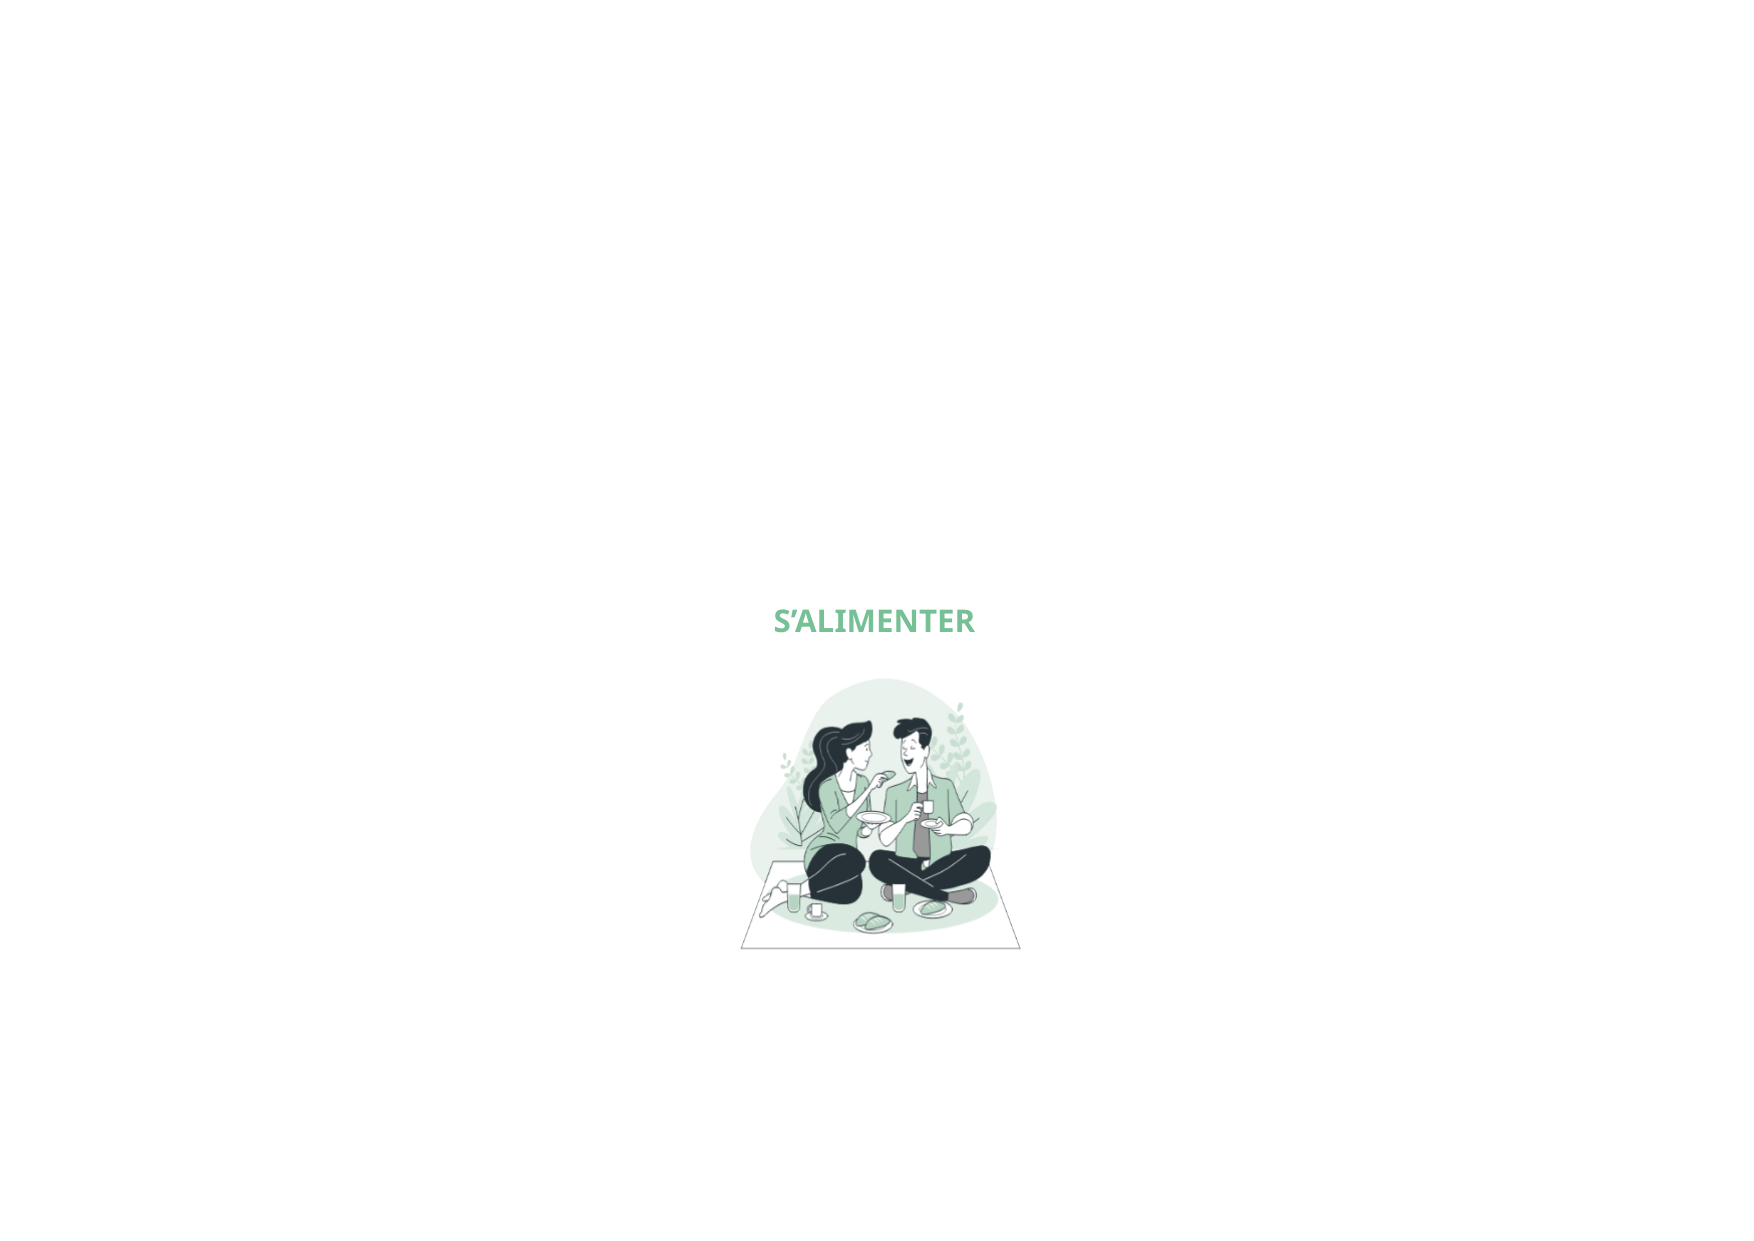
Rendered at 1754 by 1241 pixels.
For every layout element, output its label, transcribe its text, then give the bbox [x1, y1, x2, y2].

text_box S’ALIMENTER [759, 594, 1004, 646]
picture [696, 600, 1054, 1037]
